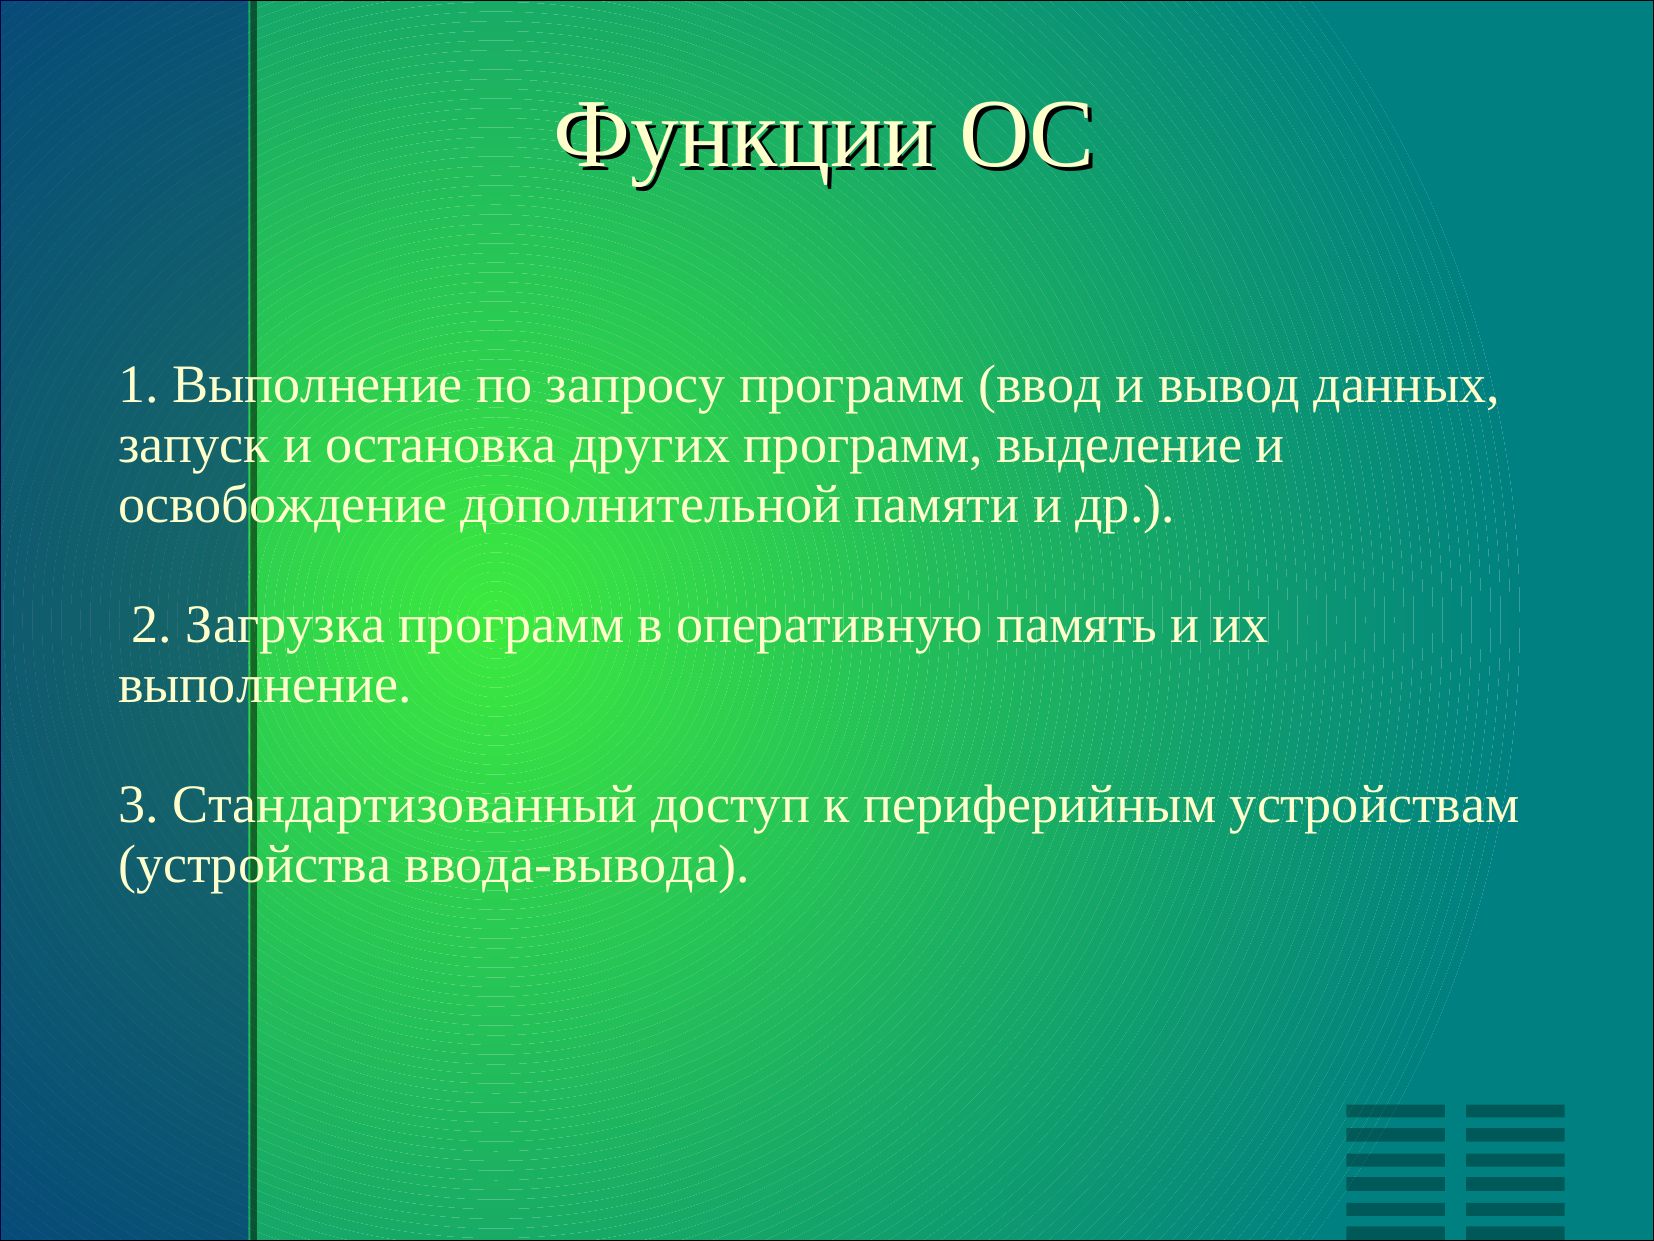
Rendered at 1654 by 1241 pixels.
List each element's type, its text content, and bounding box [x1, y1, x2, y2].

title Функции ОС [118, 29, 1531, 237]
subtitle 1. Выполнение по запросу программ (ввод и вывод данных, запуск и остановка других программ, выделение и освобождение дополнительной памяти и др.). 2. Загрузка программ в оперативную память и их выполнение. 3. Стандартизованный доступ к периферийным устройствам (устройства ввода-вывода). [118, 274, 1531, 1094]
